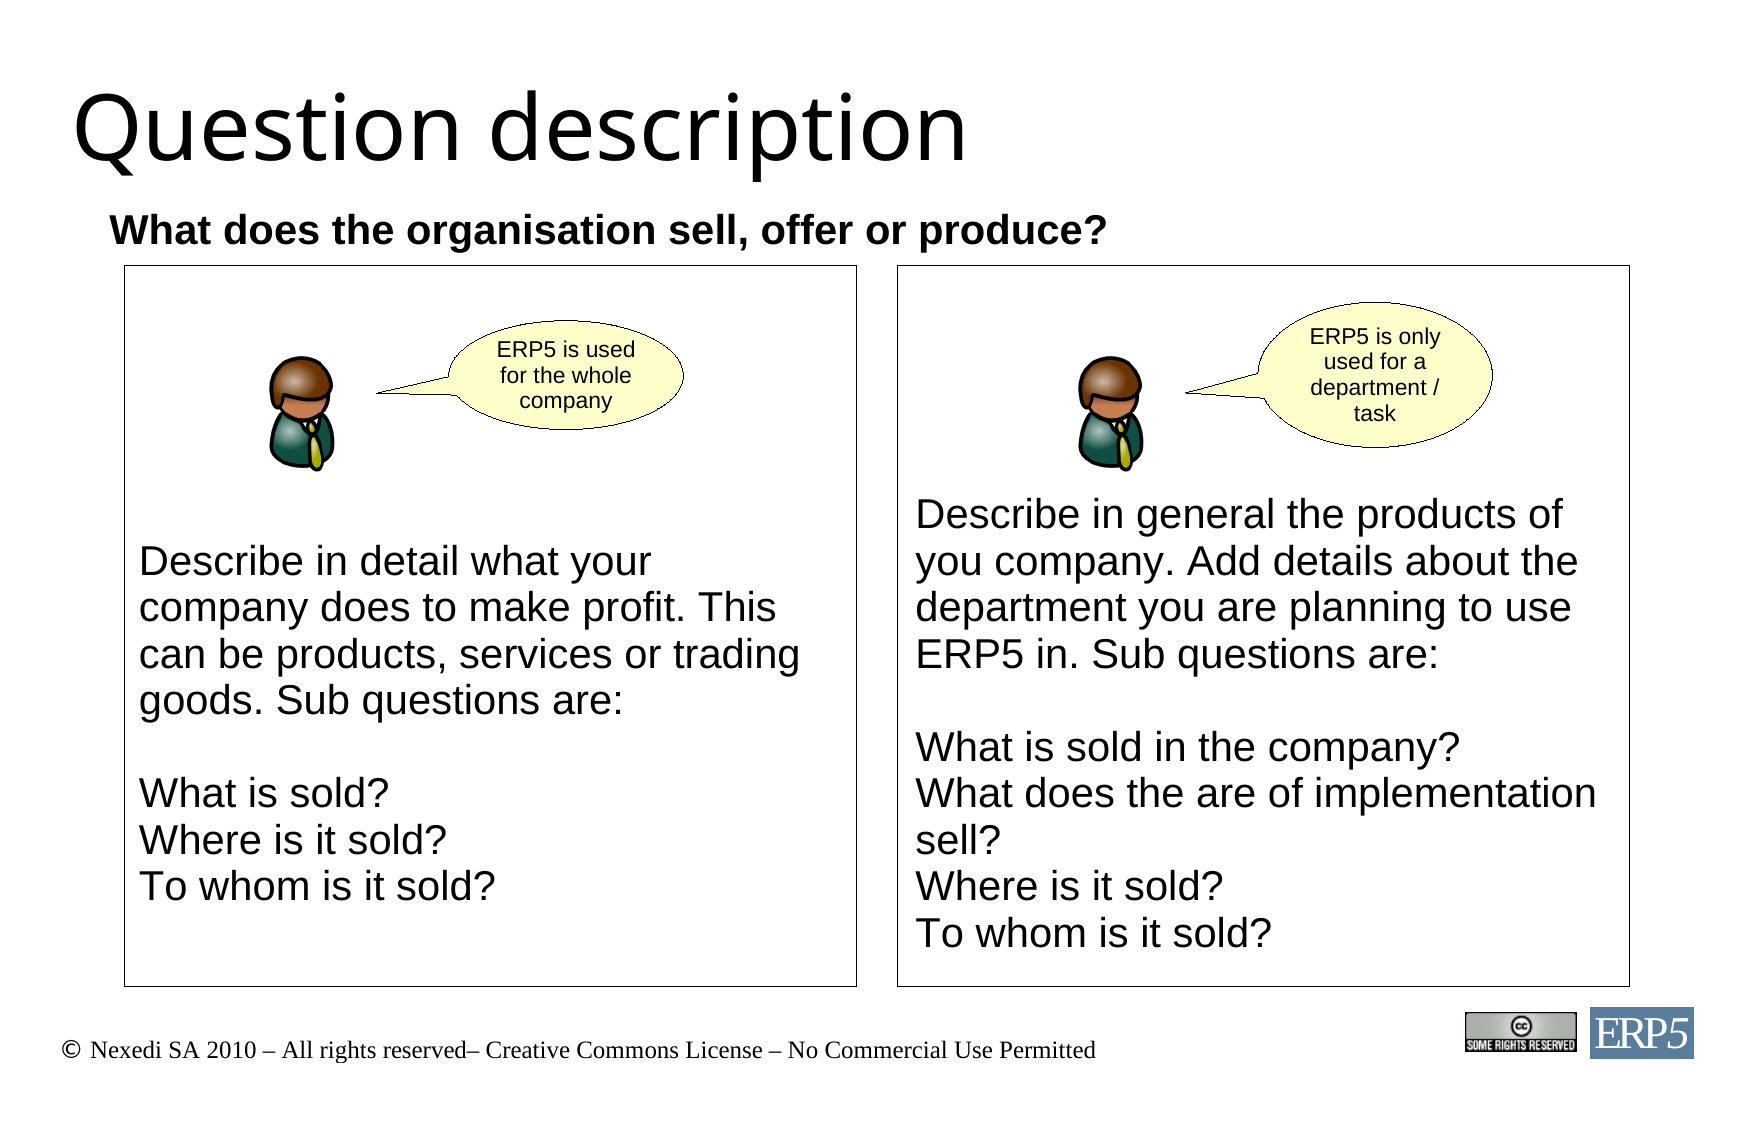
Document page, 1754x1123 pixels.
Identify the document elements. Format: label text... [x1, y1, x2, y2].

picture [1465, 1012, 1577, 1052]
text_box Describe in detail what your company does to make profit. This can be products, services or trading goods. Sub questions are: What is sold? Where is it sold? To whom is it sold? [138, 501, 827, 945]
text_box ERP5 is only used for a department / task [1185, 302, 1493, 448]
text_box ERP5 is used for the whole company [376, 320, 684, 430]
text_box What does the organisation sell, offer or produce? [109, 206, 1447, 254]
picture [242, 352, 361, 473]
text_box Describe in general the products of you company. Add details about the department you are planning to use ERP5 in. Sub questions are: What is sold in the company? What does the are of implementation sell? Where is it sold? To whom is it sold? [915, 501, 1604, 945]
title Question description [71, 63, 1707, 187]
picture [1051, 352, 1170, 473]
